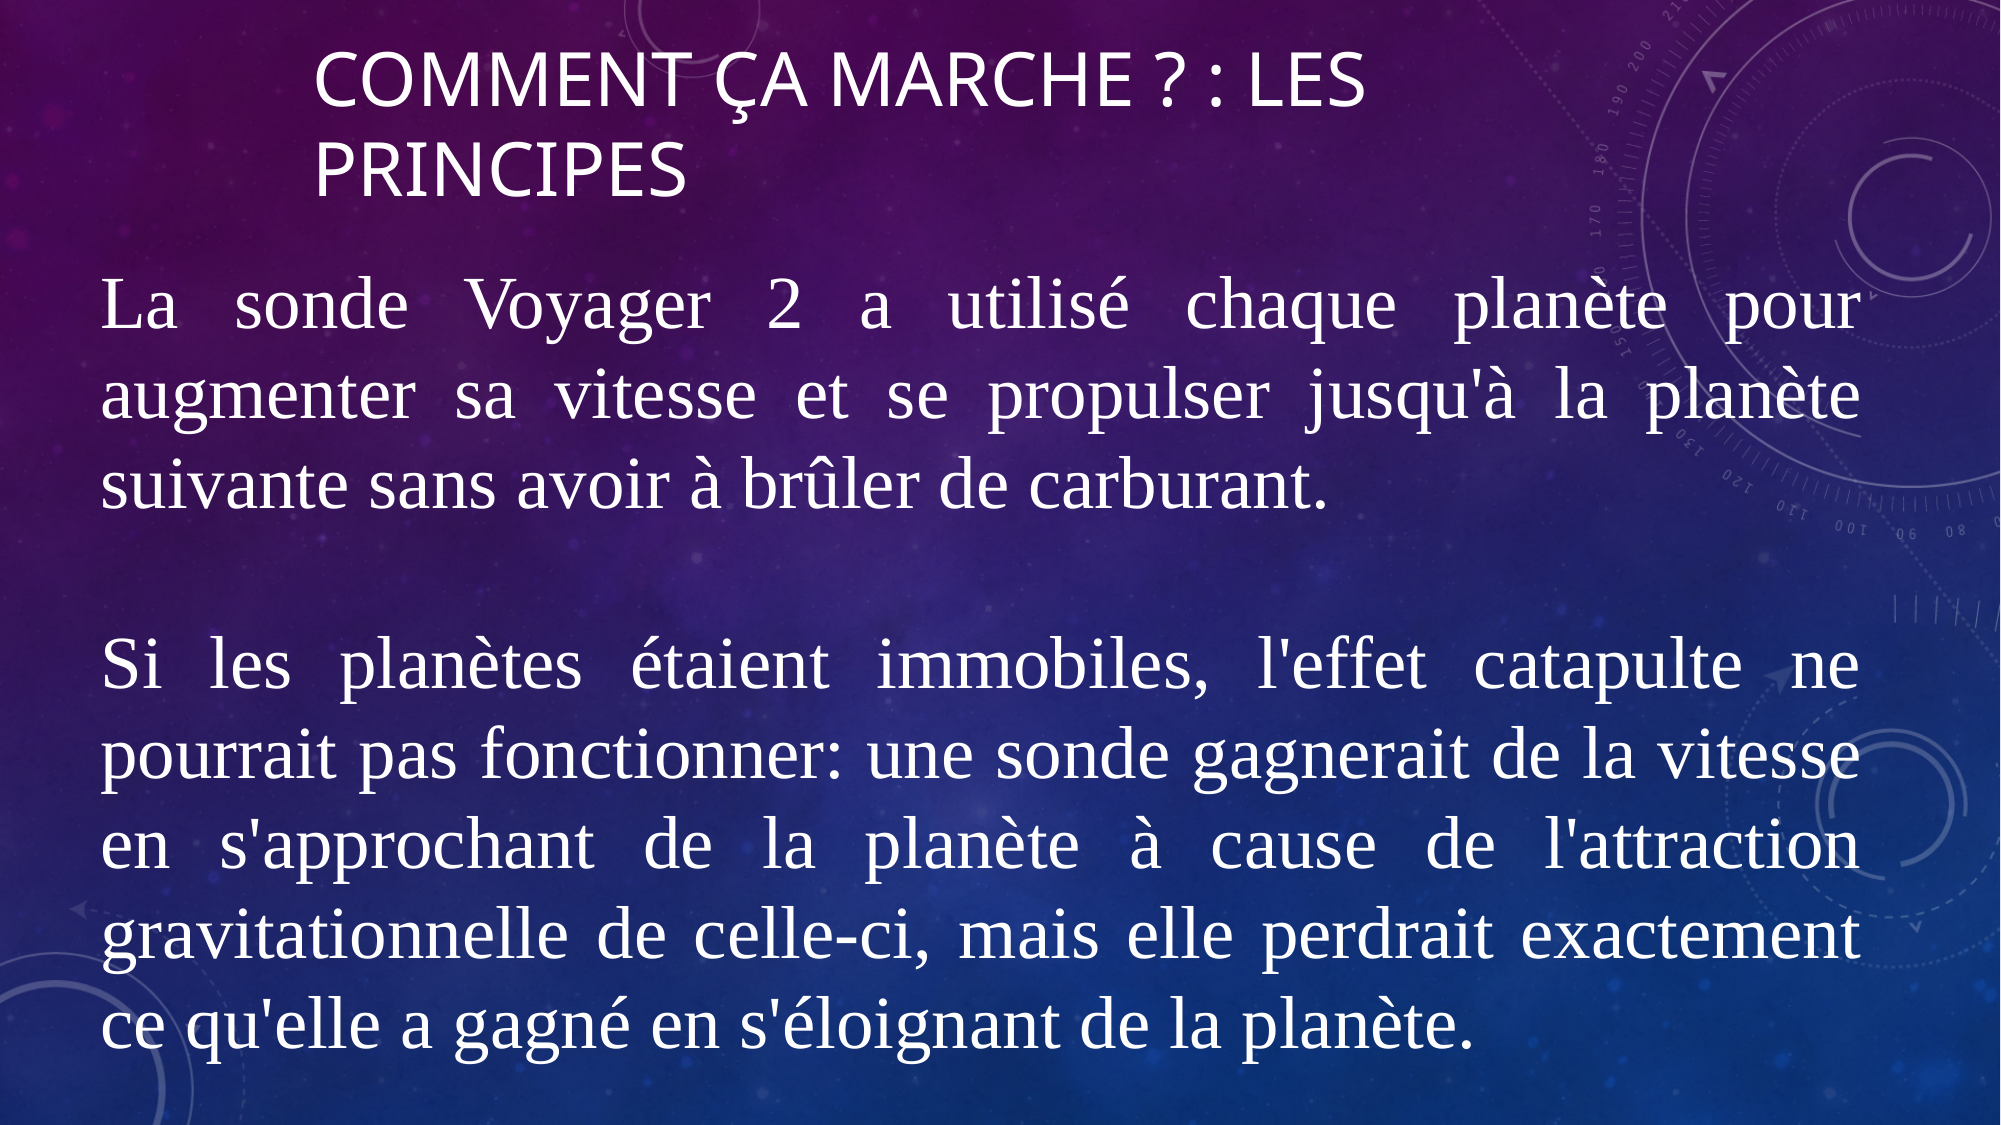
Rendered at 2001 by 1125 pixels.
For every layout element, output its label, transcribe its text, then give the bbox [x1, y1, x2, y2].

text_box La sonde Voyager 2 a utilisé chaque planète pour augmenter sa vitesse et se propulser jusqu'à la planète suivante sans avoir à brûler de carburant. Si les planètes étaient immobiles, l'effet catapulte ne pourrait pas fonctionner: une sonde gagnerait de la vitesse en s'approchant de la planète à cause de l'attraction gravitationnelle de celle-ci, mais elle perdrait exactement ce qu'elle a gagné en s'éloignant de la planète. [86, 246, 1915, 1125]
title Comment ça marche ? : Les principes [297, 14, 1703, 228]
